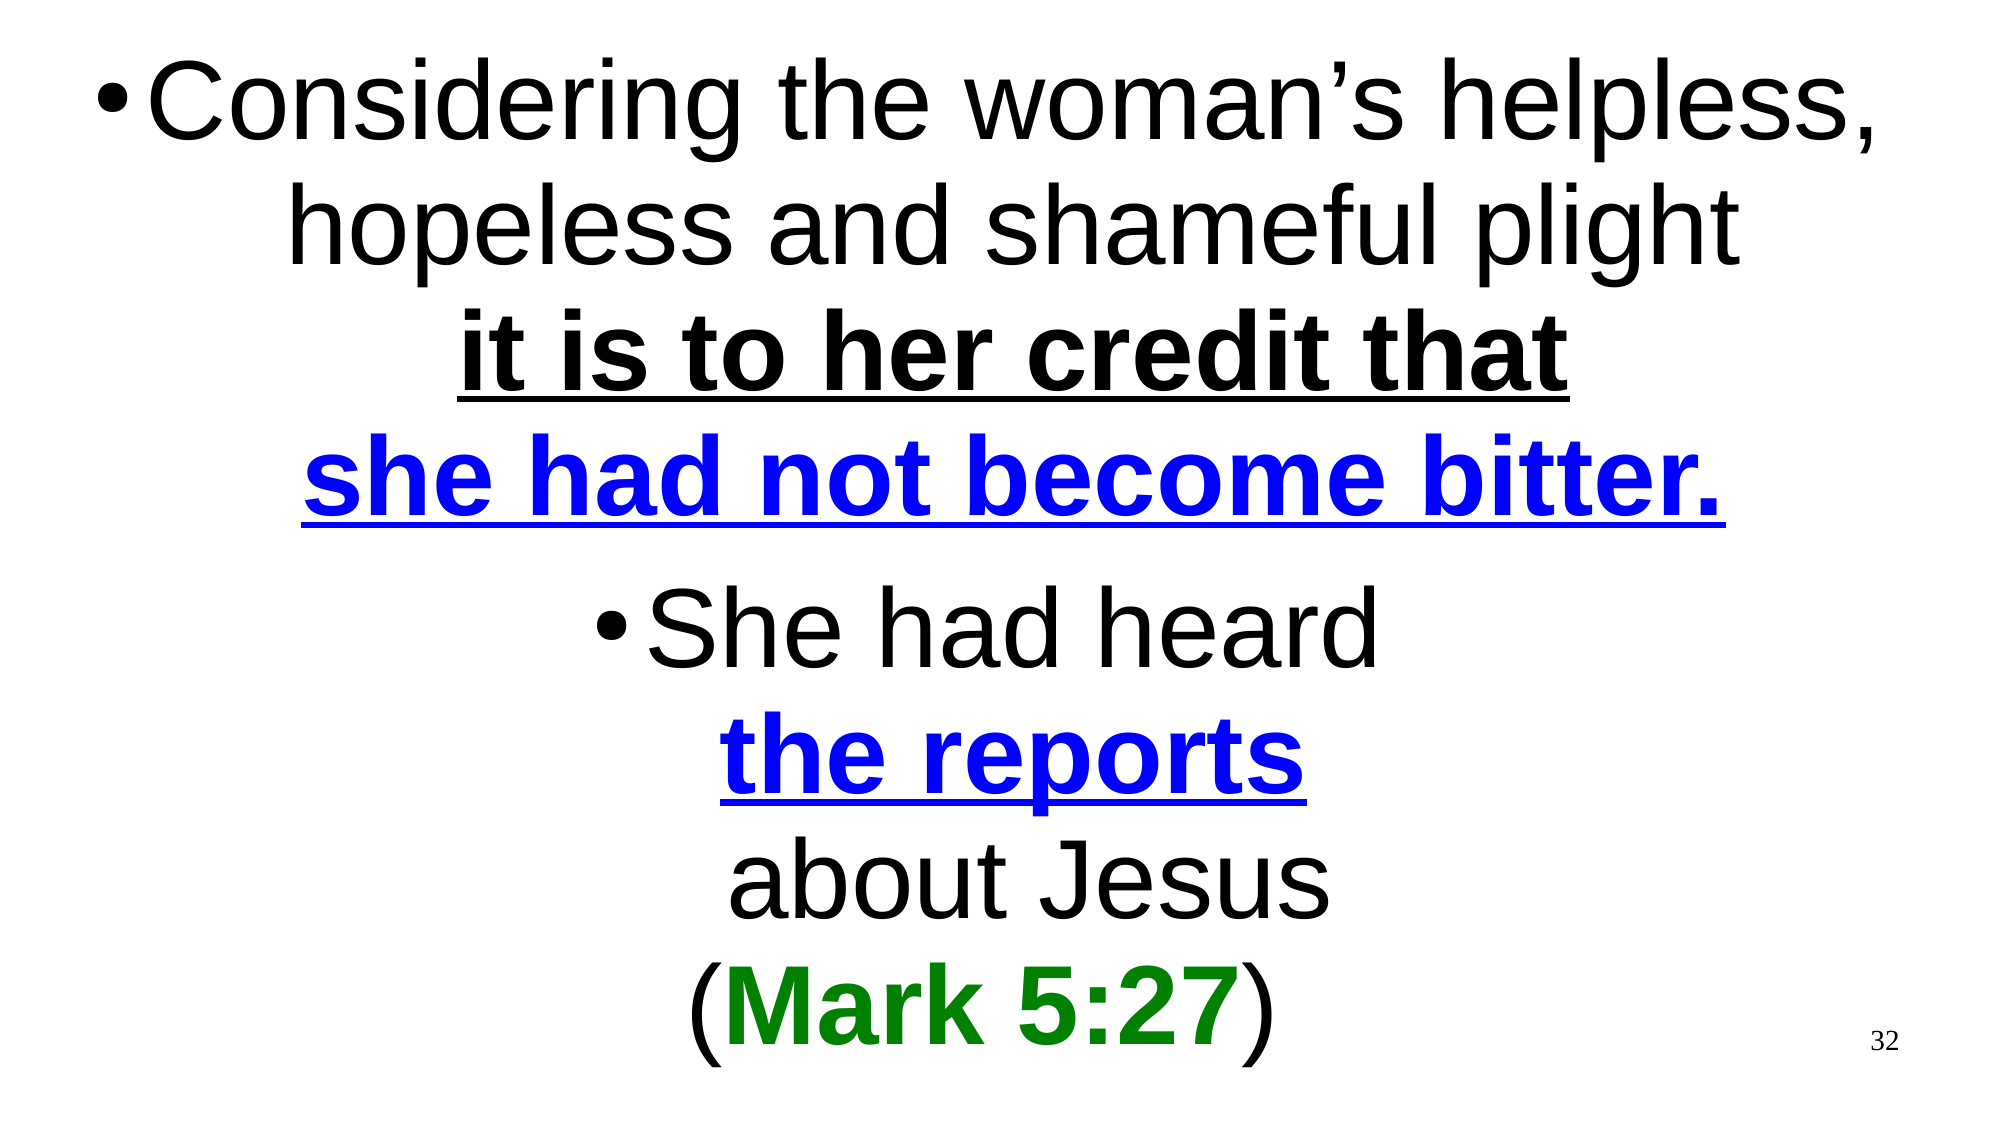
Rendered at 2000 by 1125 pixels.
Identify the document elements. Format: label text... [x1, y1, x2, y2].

list Considering the woman’s helpless, hopeless and shameful plight it is to her credit that she had not become bitter. She had heard the reports about Jesus (Mark 5:27) [37, 37, 1951, 1088]
